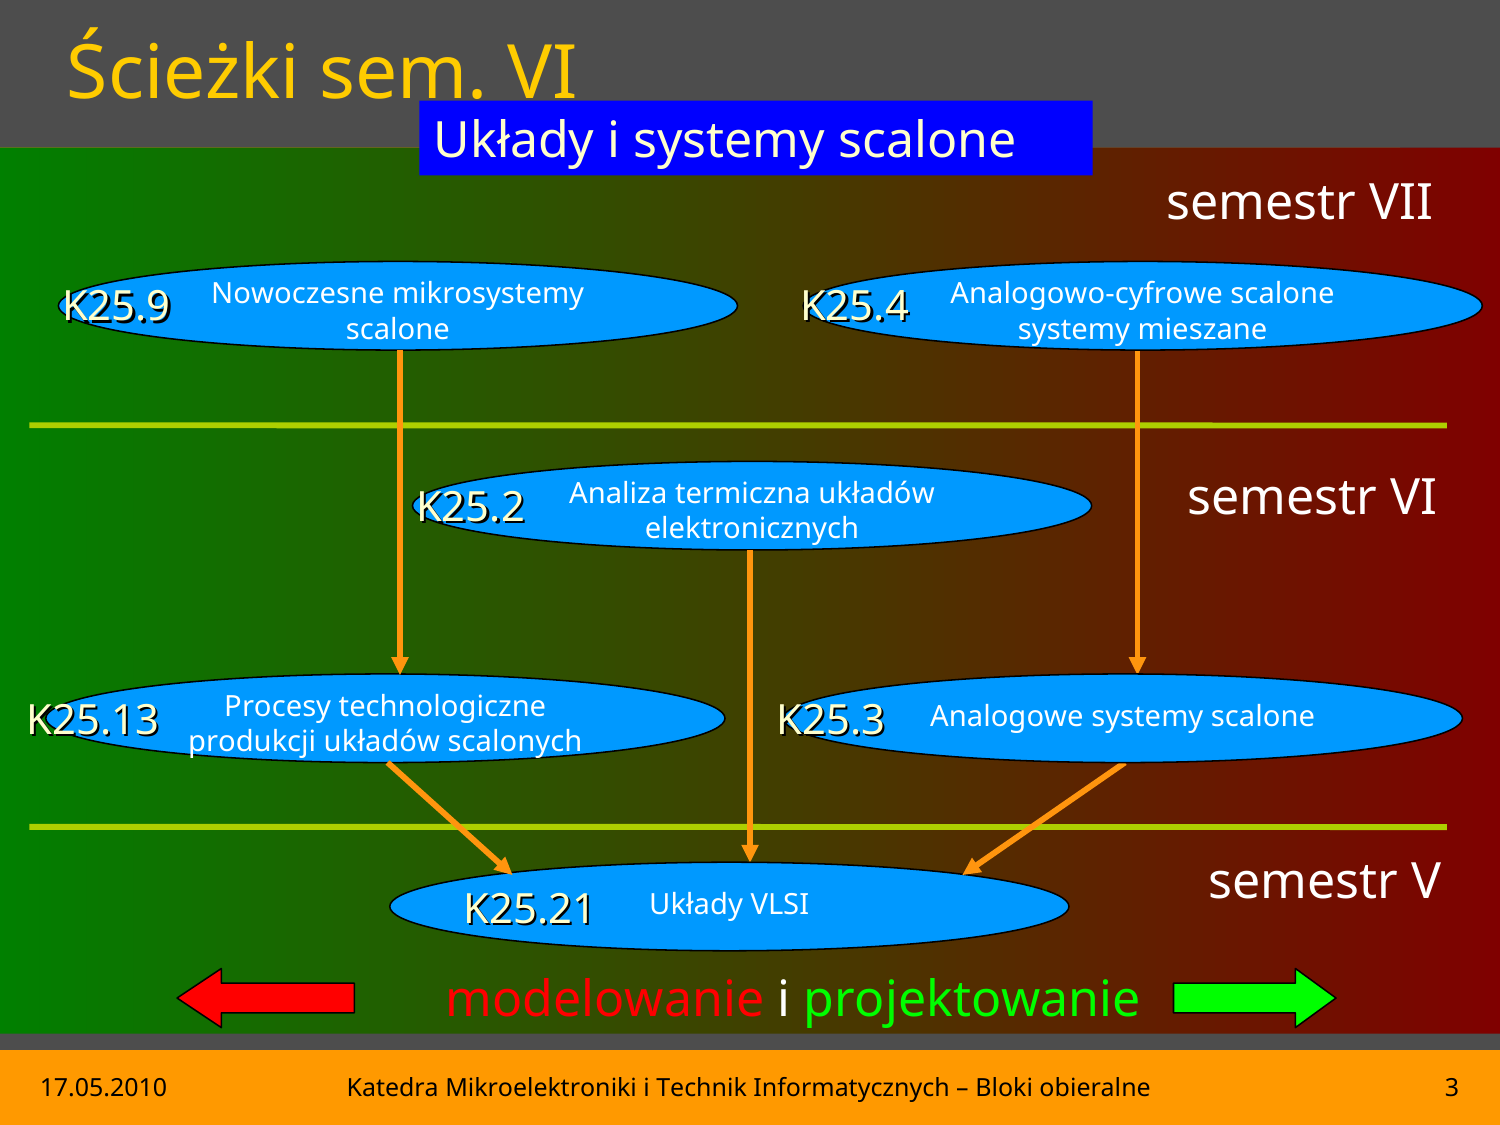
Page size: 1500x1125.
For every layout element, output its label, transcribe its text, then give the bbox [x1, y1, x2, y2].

text_box semestr VII [1151, 161, 1477, 237]
text_box semestr VI [1172, 456, 1477, 532]
text_box K25.13 [11, 685, 219, 751]
text_box semestr V [1193, 840, 1477, 916]
text_box Procesy technologiczne produkcji układów scalonych [160, 673, 726, 763]
text_box [0, 147, 1500, 1034]
text_box K25.9 [47, 271, 254, 337]
text_box K25.4 [785, 271, 993, 337]
text_box K25.21 [448, 874, 656, 939]
text_box K25.2 [401, 472, 609, 538]
text_box Analiza termiczna układów elektronicznych [519, 461, 1092, 550]
text_box Układy VLSI [389, 881, 448, 932]
text_box Układy i systemy scalone [419, 100, 1093, 176]
title Ścieżki sem. VI [52, 12, 1469, 127]
text_box Analogowe systemy scalone [885, 673, 1463, 763]
text_box Analogowo-cyfrowe scalone systemy mieszane [901, 261, 1483, 351]
text_box modelowanie i projektowanie [430, 958, 1085, 1034]
text_box Nowoczesne mikrosystemy scalone [156, 261, 738, 351]
text_box K25.3 [761, 685, 969, 750]
text_box Układy VLSI [498, 862, 1070, 951]
